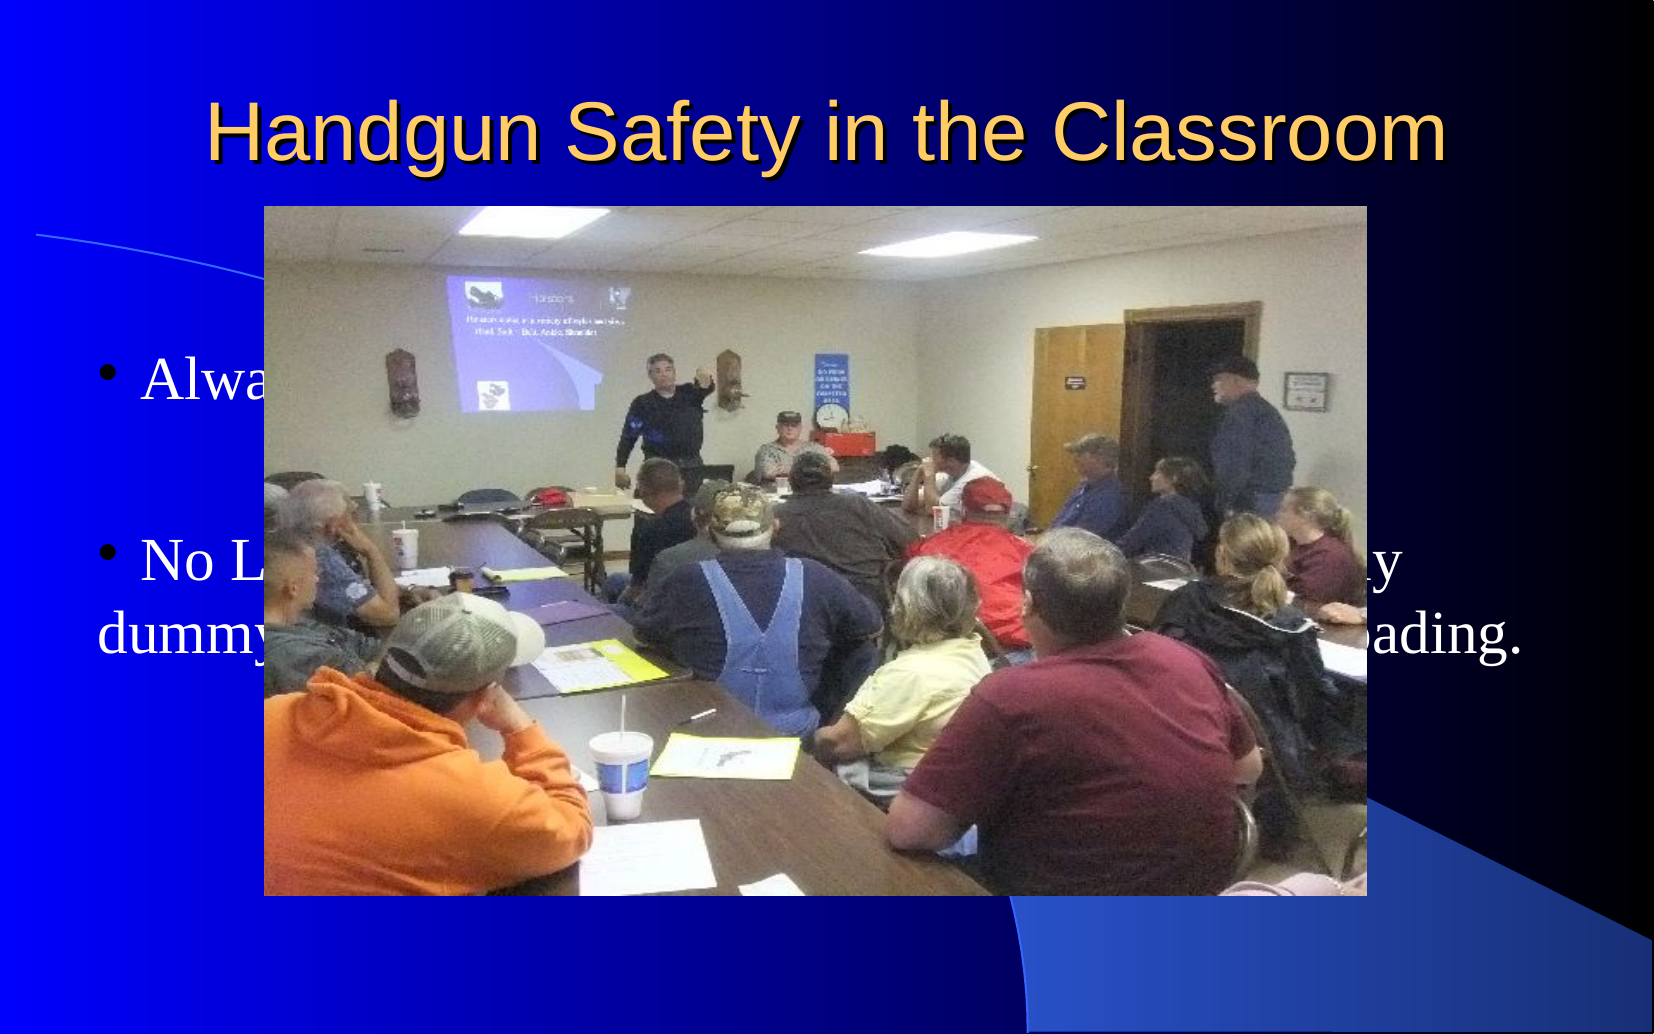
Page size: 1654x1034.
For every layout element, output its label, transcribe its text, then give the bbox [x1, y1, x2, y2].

picture [264, 206, 1367, 896]
list Always practice Rules for Safe Handling No Live Ammunition in The Classroom - Use only dummy training rounds to practice loading and unloading. [82, 241, 1571, 924]
title Handgun Safety in the Classroom [82, 41, 1571, 214]
